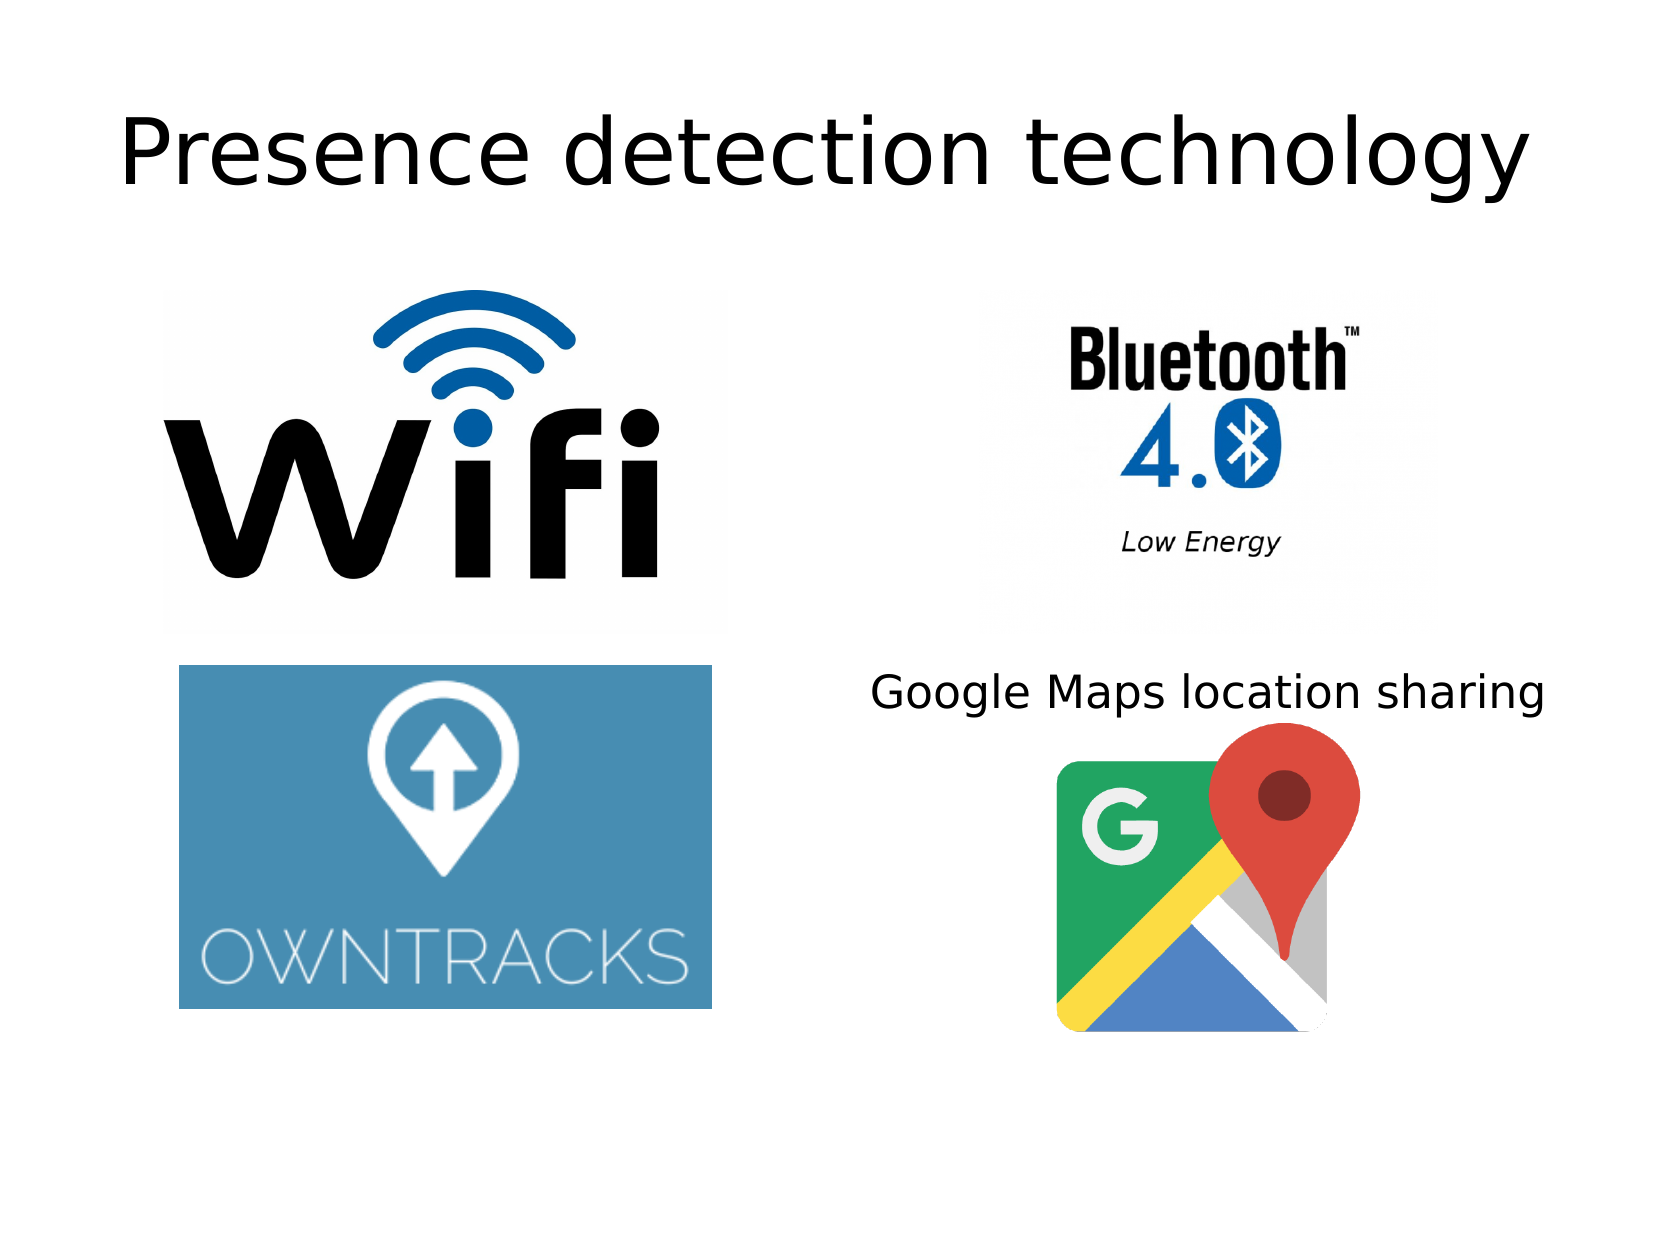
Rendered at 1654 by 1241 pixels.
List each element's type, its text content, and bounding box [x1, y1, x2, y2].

picture [179, 665, 712, 1009]
picture [979, 290, 1438, 634]
list Google Maps location sharing [845, 665, 1572, 1009]
picture [163, 290, 728, 634]
picture [1035, 704, 1381, 1051]
title Presence detection technology [82, 49, 1571, 257]
